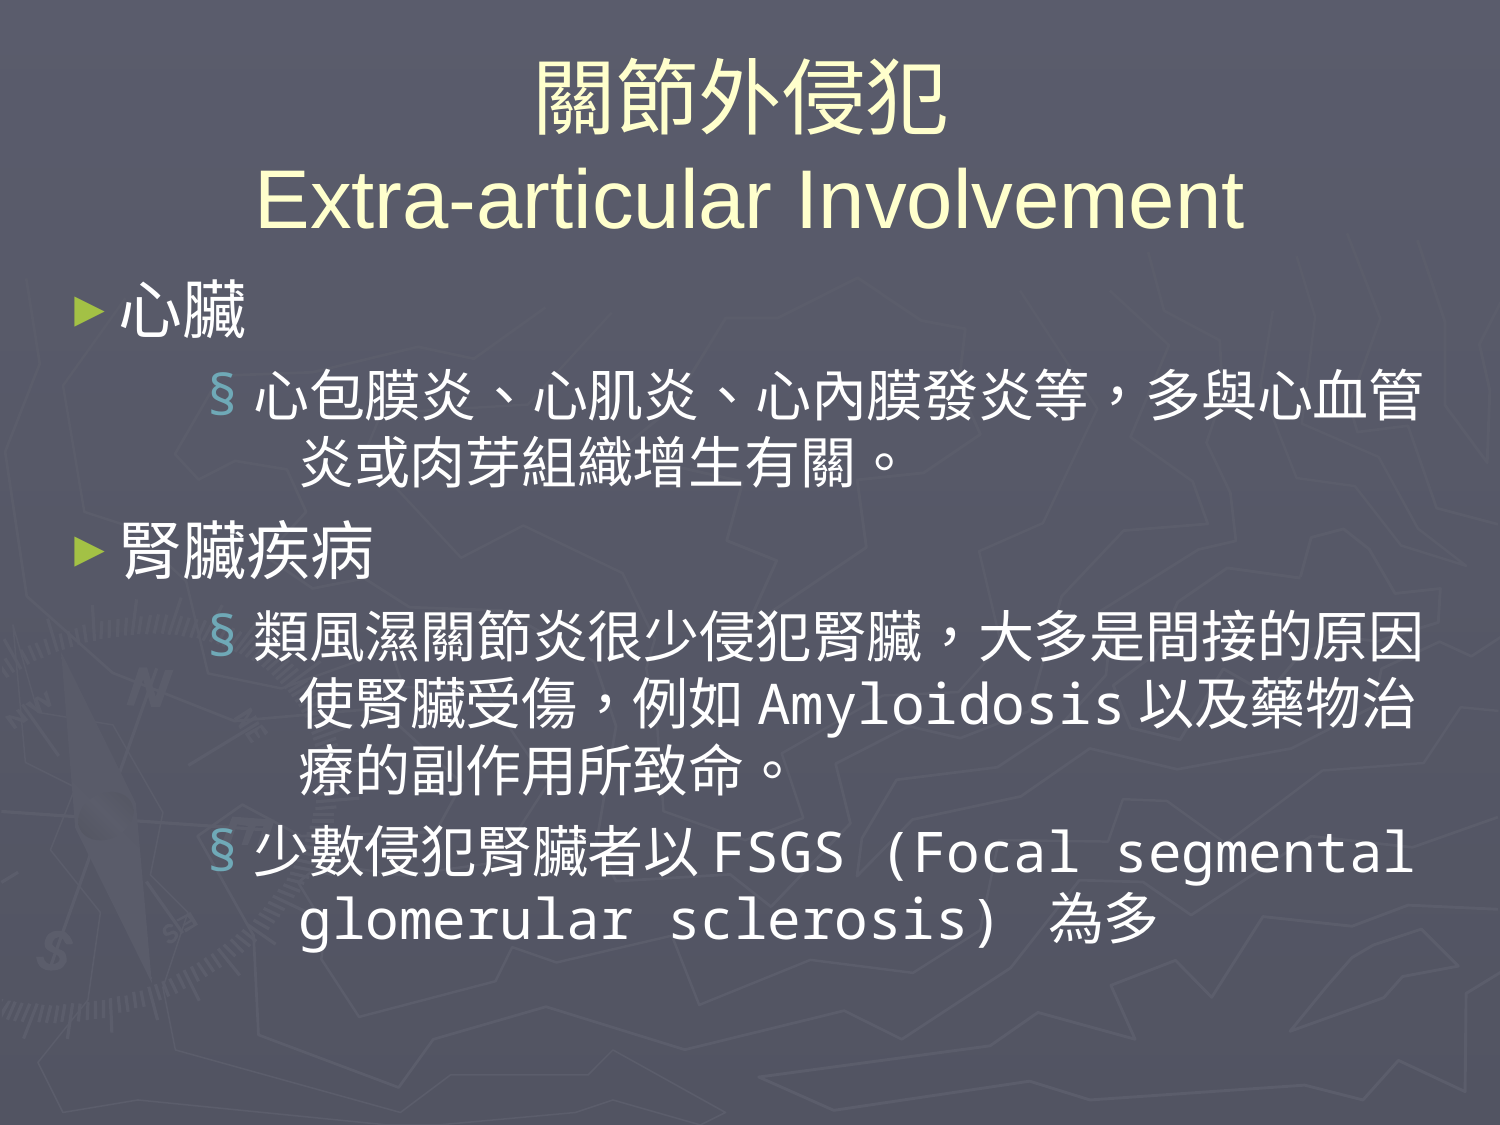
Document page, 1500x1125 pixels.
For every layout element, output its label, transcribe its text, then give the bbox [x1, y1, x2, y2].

list 心臟 心包膜炎、心肌炎、心內膜發炎等，多與心血管炎或肉芽組織增生有關。 腎臟疾病 類風濕關節炎很少侵犯腎臟，大多是間接的原因使腎臟受傷，例如Amyloidosis以及藥物治療的副作用所致命。 少數侵犯腎臟者以FSGS (Focal segmental glomerular sclerosis) 為多 [49, 262, 1451, 1001]
title 關節外侵犯 Extra-articular Involvement [49, 37, 1451, 225]
